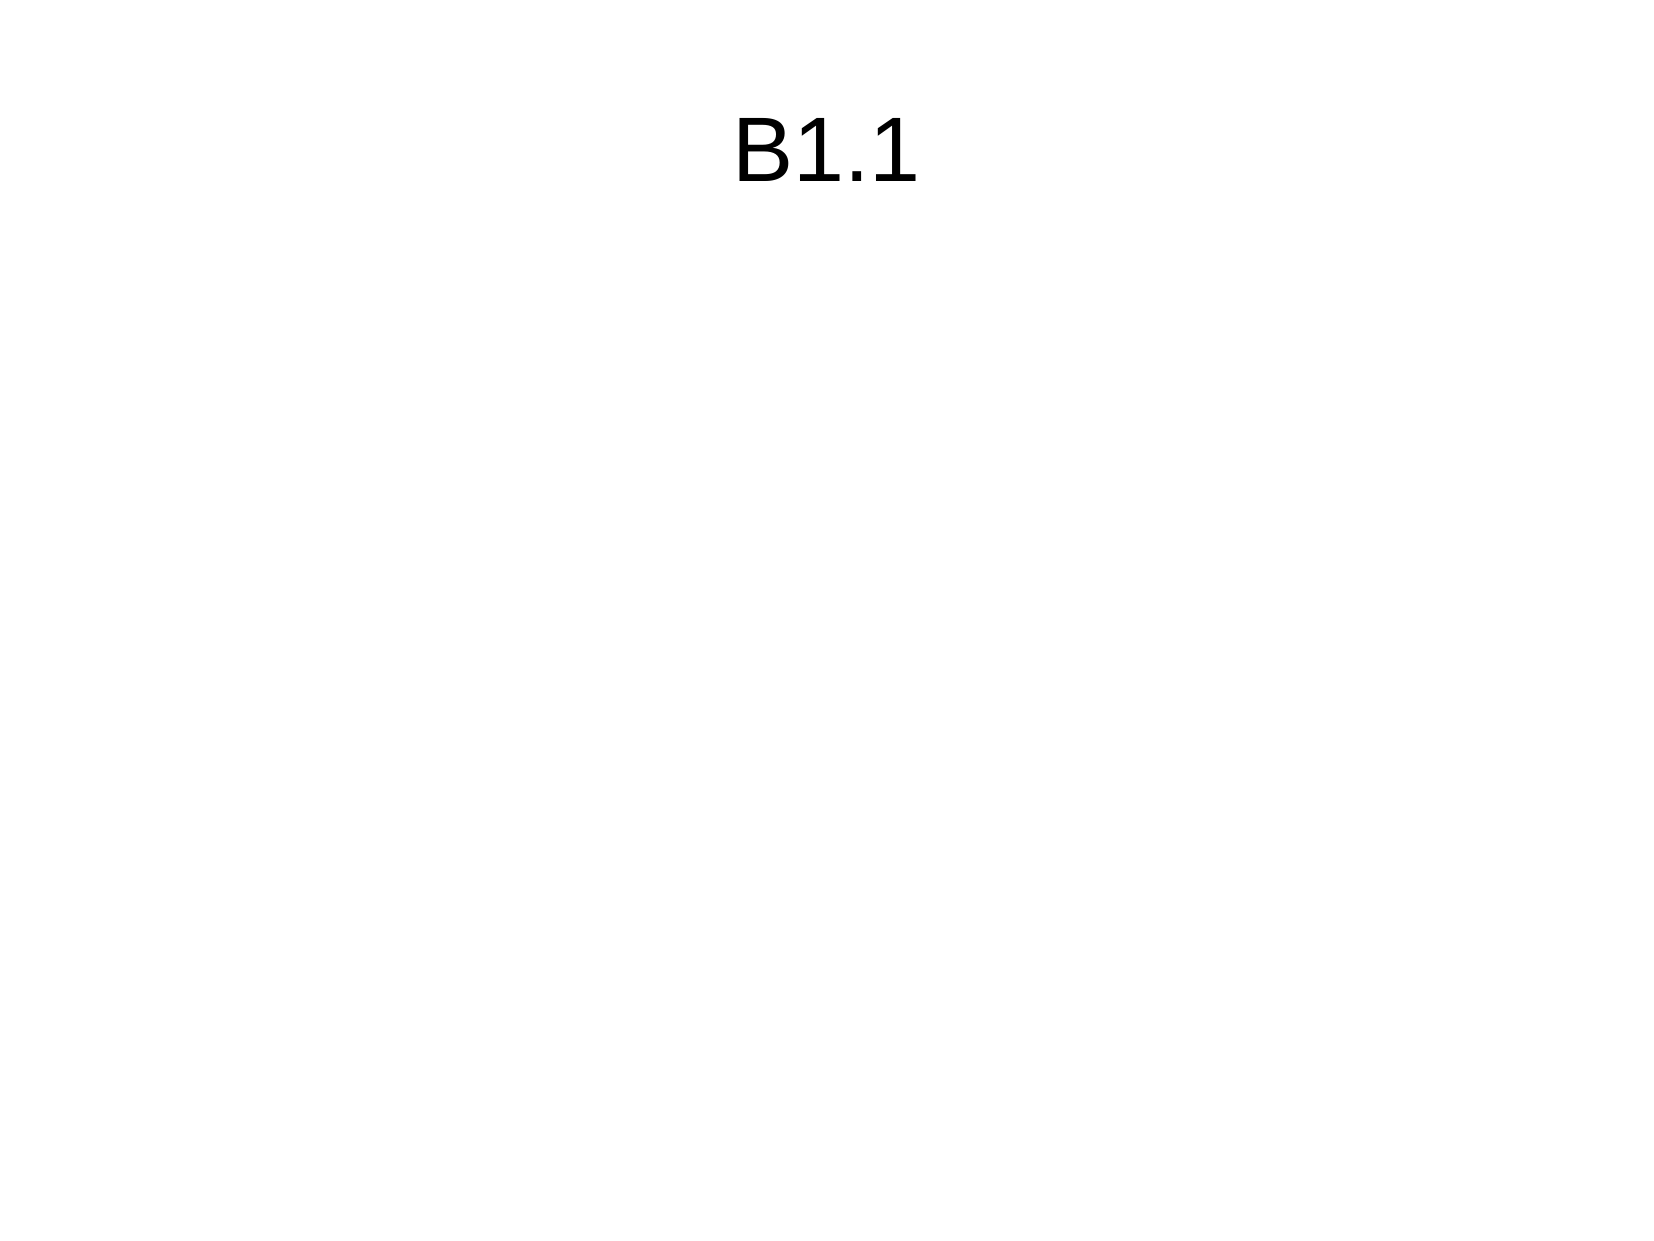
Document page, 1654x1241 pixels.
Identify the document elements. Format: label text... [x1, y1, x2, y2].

title B1.1 [82, 56, 1571, 250]
